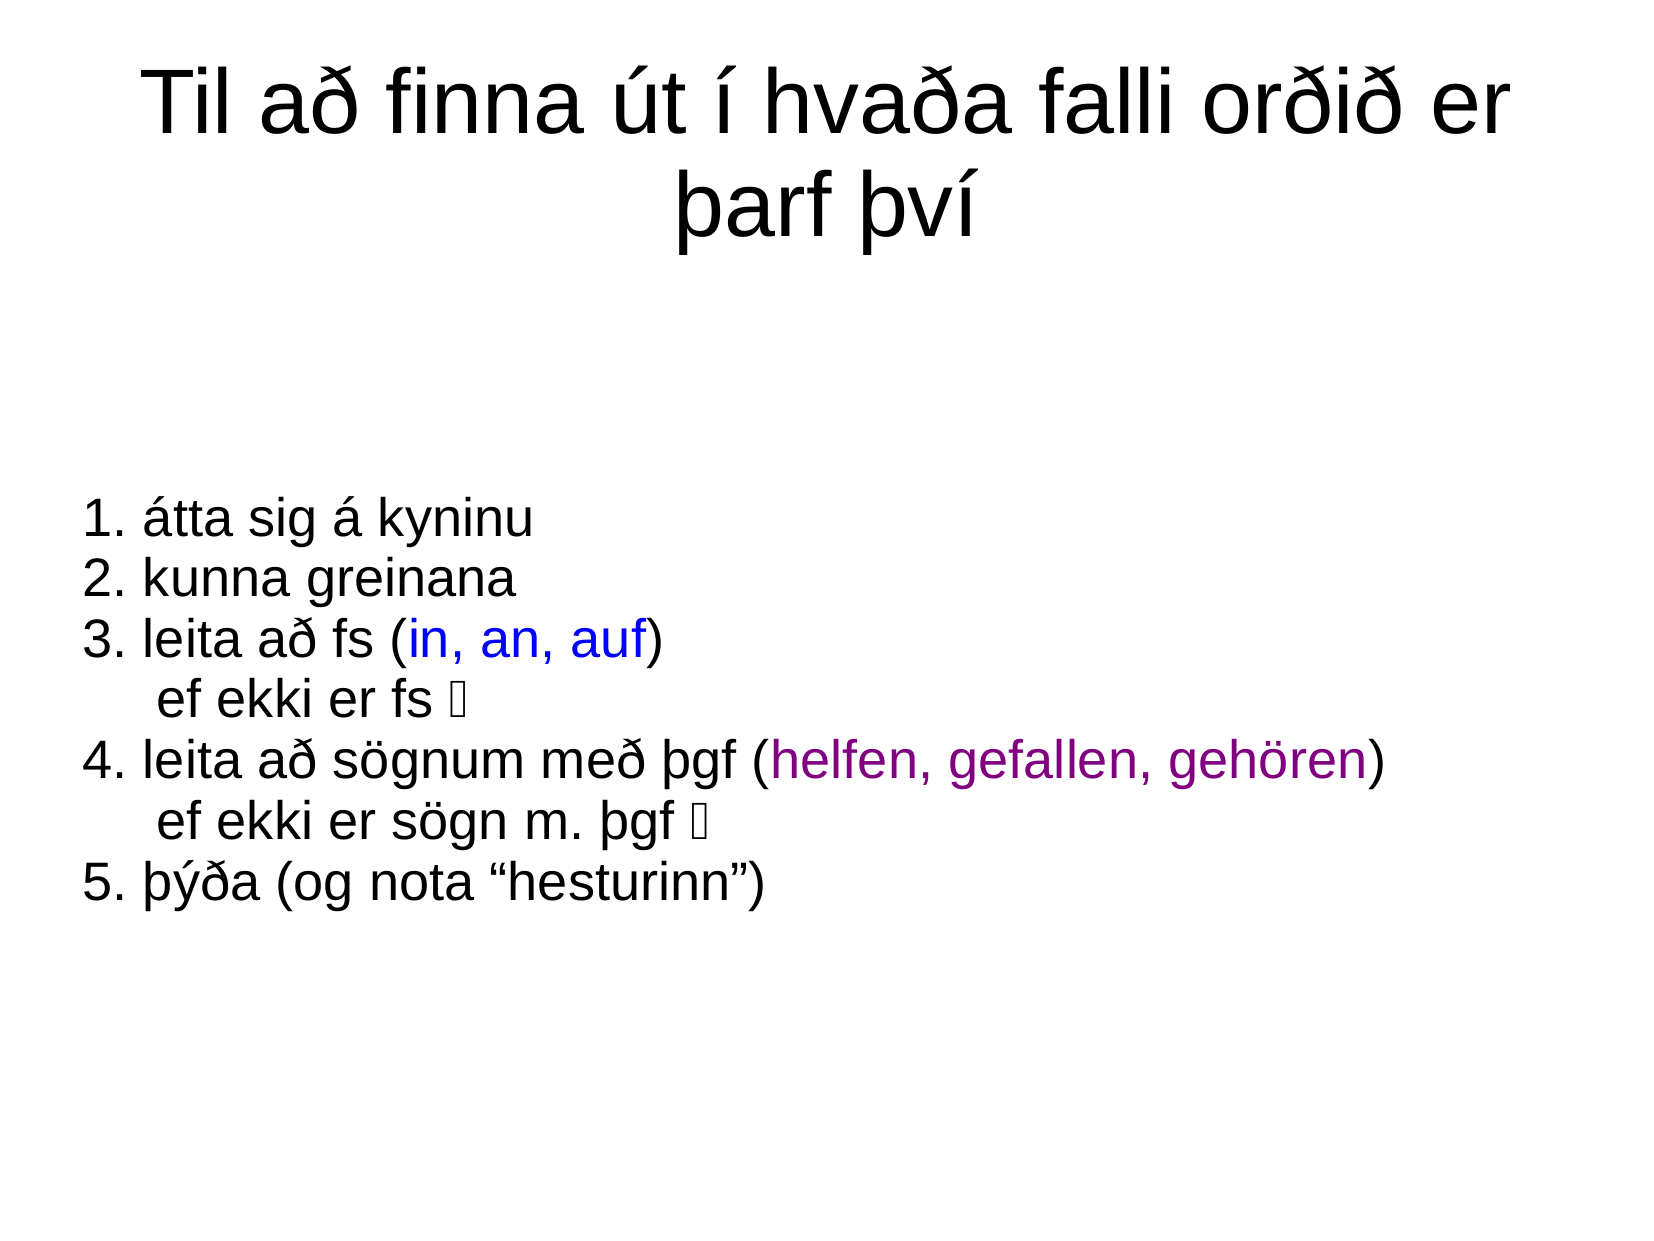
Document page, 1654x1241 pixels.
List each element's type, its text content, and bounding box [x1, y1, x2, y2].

subtitle 1. átta sig á kyninu 2. kunna greinana 3. leita að fs (in, an, auf) ef ekki er fs  4. leita að sögnum með þgf (helfen, gefallen, gehören) ef ekki er sögn m. þgf  5. þýða (og nota “hesturinn”) [82, 297, 1571, 1102]
title Til að finna út í hvaða falli orðið er þarf því [82, 50, 1571, 256]
